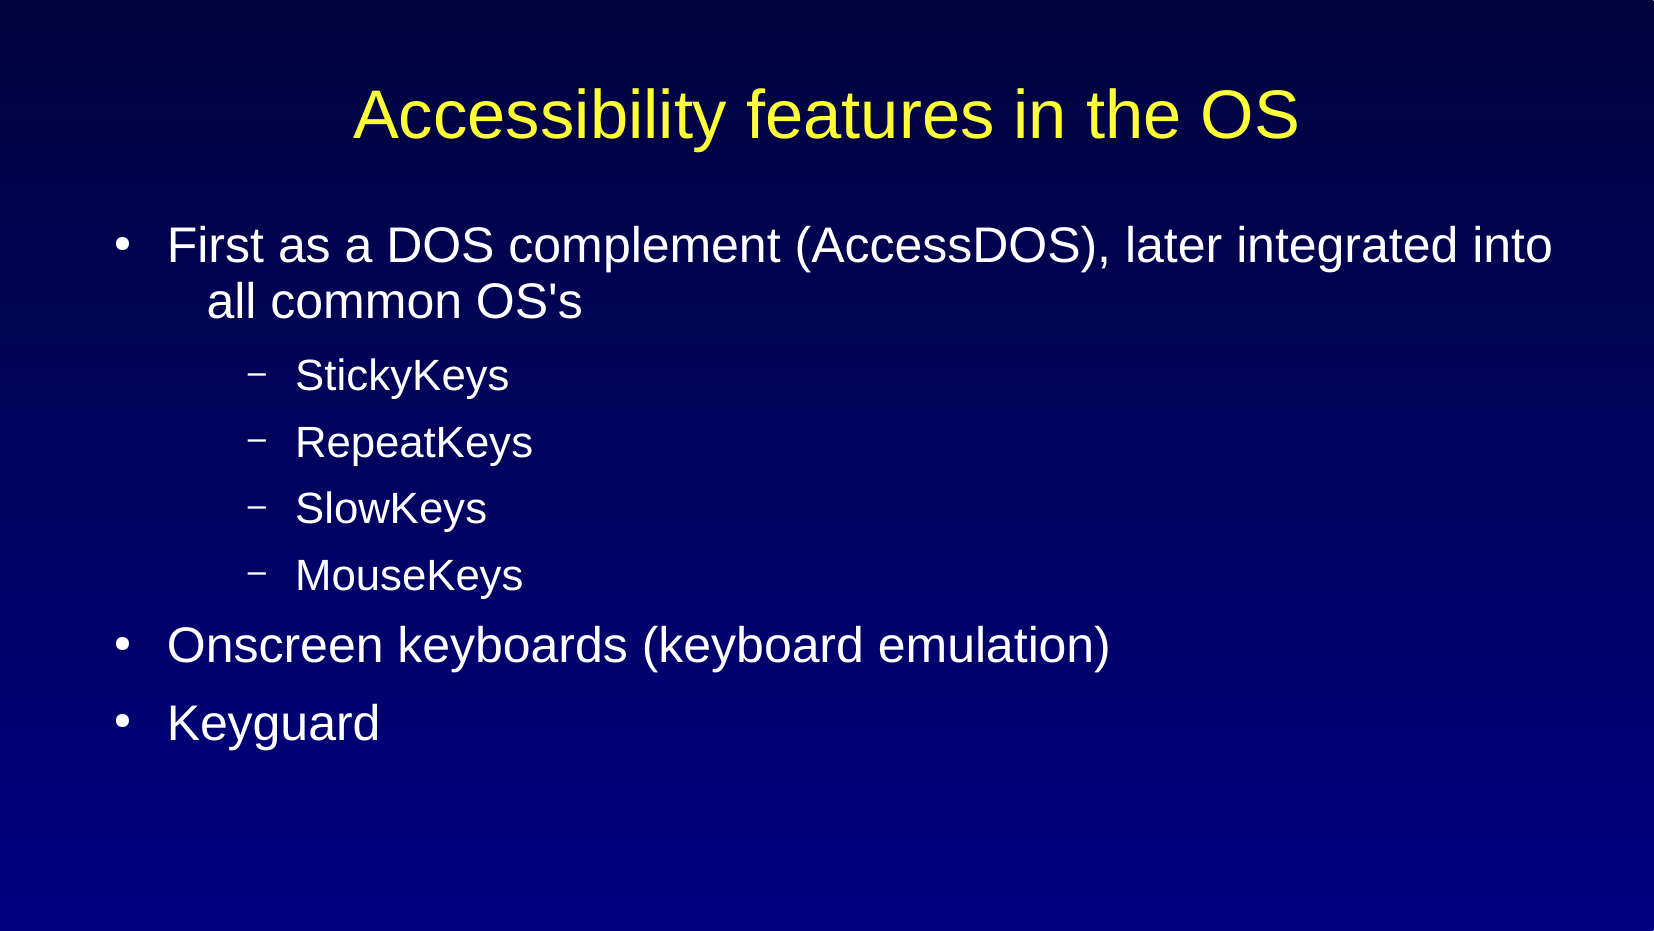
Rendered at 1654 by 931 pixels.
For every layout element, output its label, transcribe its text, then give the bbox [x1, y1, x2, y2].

list First as a DOS complement (AccessDOS), later integrated into all common OS's StickyKeys RepeatKeys SlowKeys MouseKeys Onscreen keyboards (keyboard emulation) Keyguard [82, 217, 1571, 758]
title Accessibility features in the OS [82, 37, 1571, 193]
